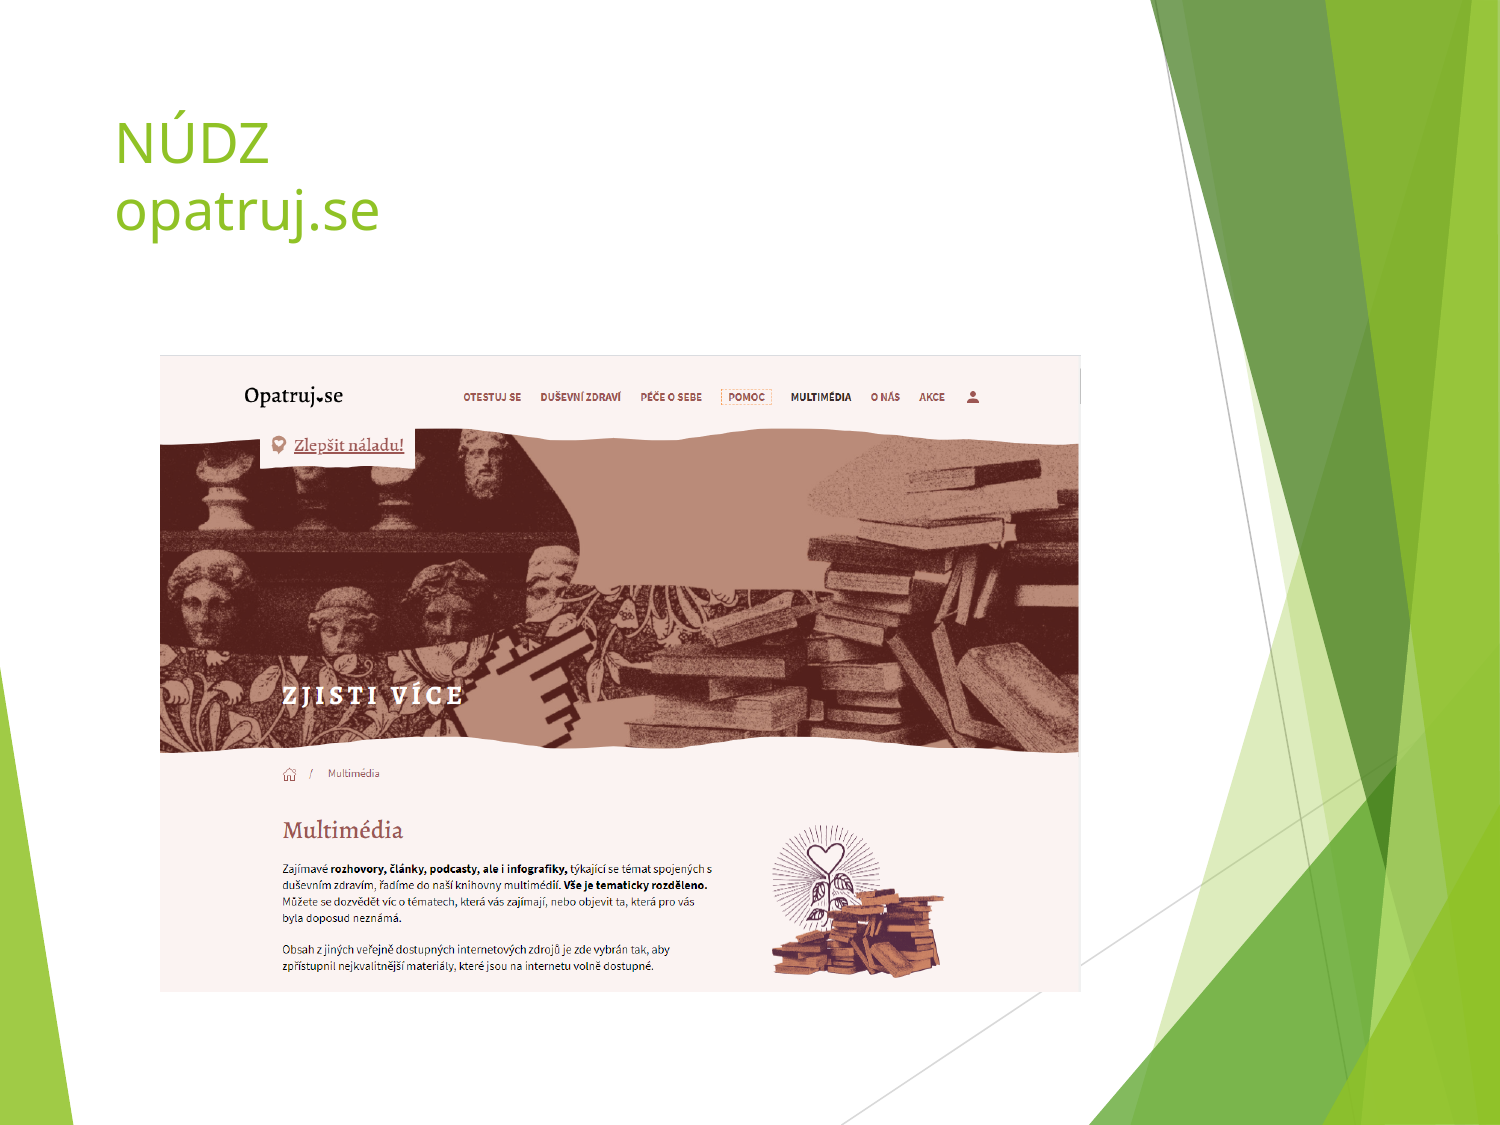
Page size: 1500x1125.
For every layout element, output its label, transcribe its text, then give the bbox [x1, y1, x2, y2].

title NÚDZ opatruj.se [99, 99, 1142, 317]
picture [160, 354, 1081, 992]
